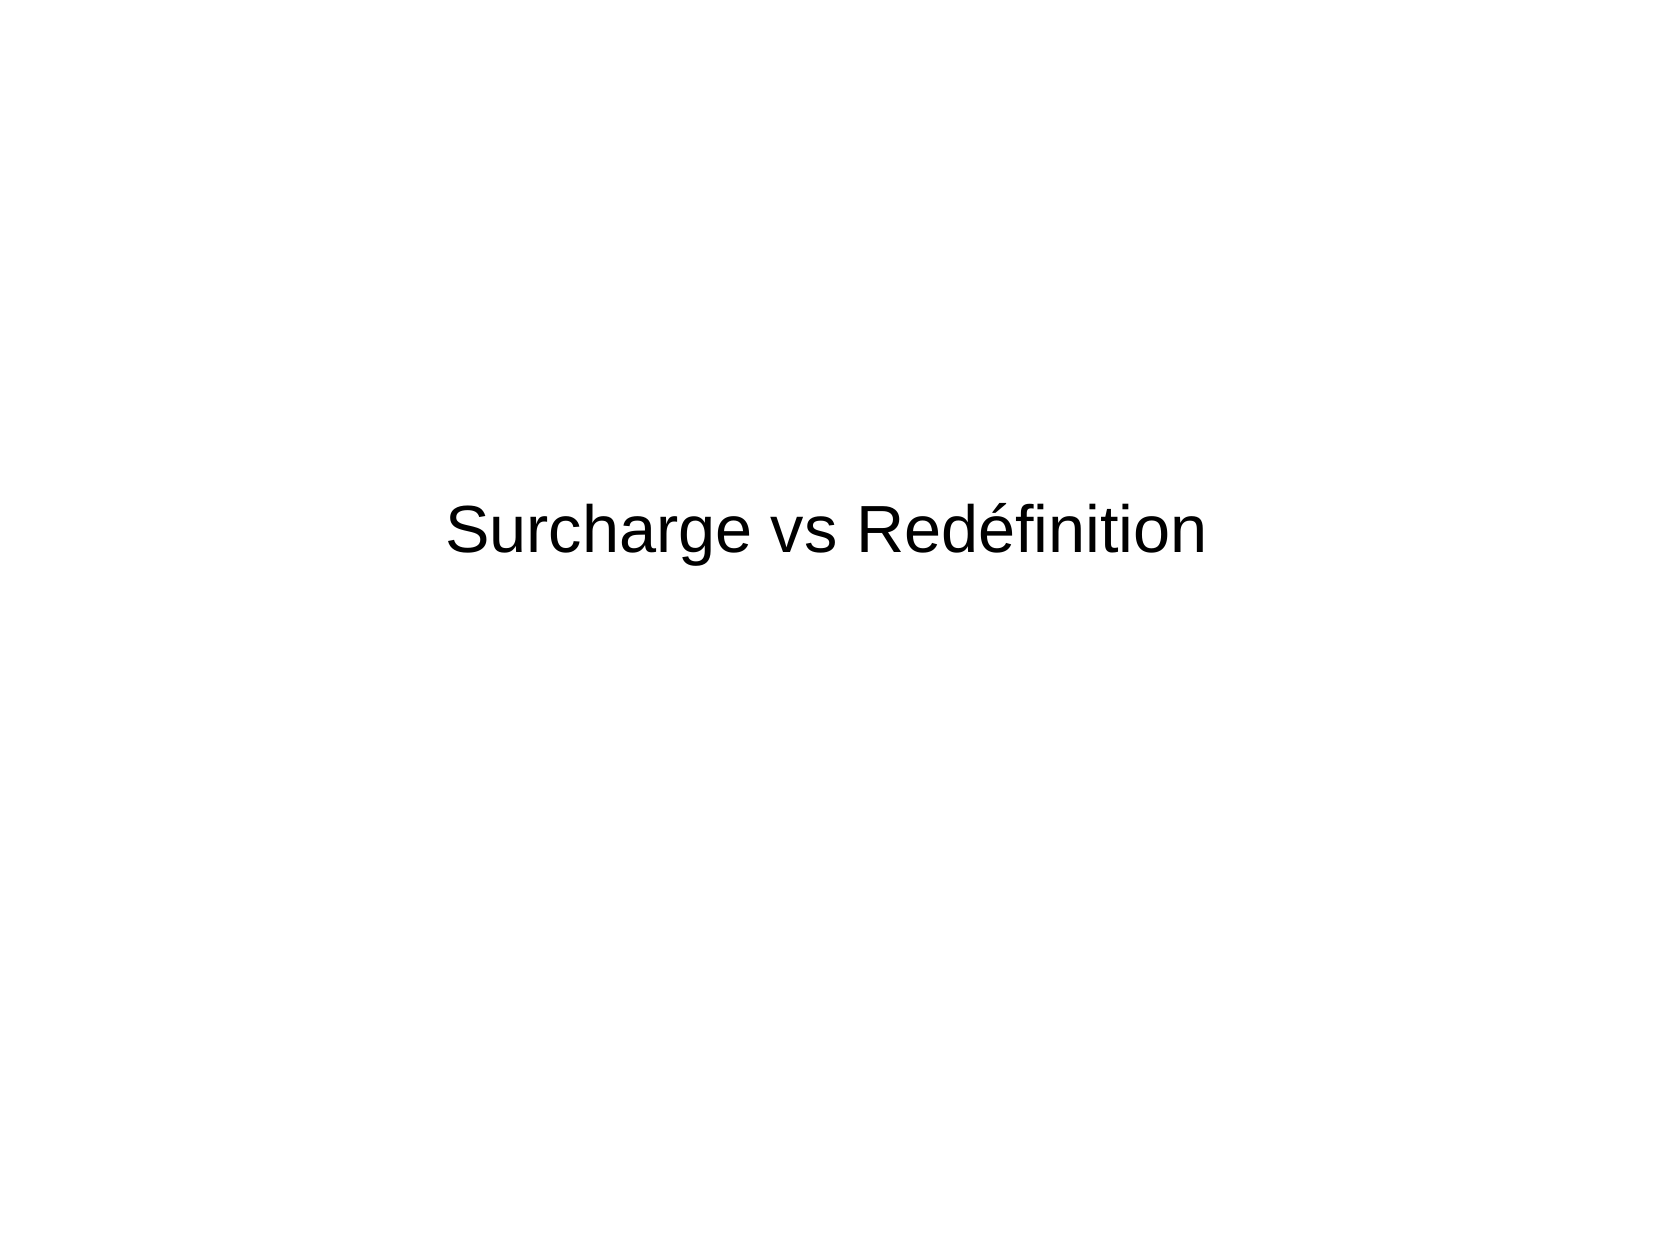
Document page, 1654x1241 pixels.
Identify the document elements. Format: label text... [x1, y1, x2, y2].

subtitle Surcharge vs Redéfinition [82, 49, 1571, 1010]
